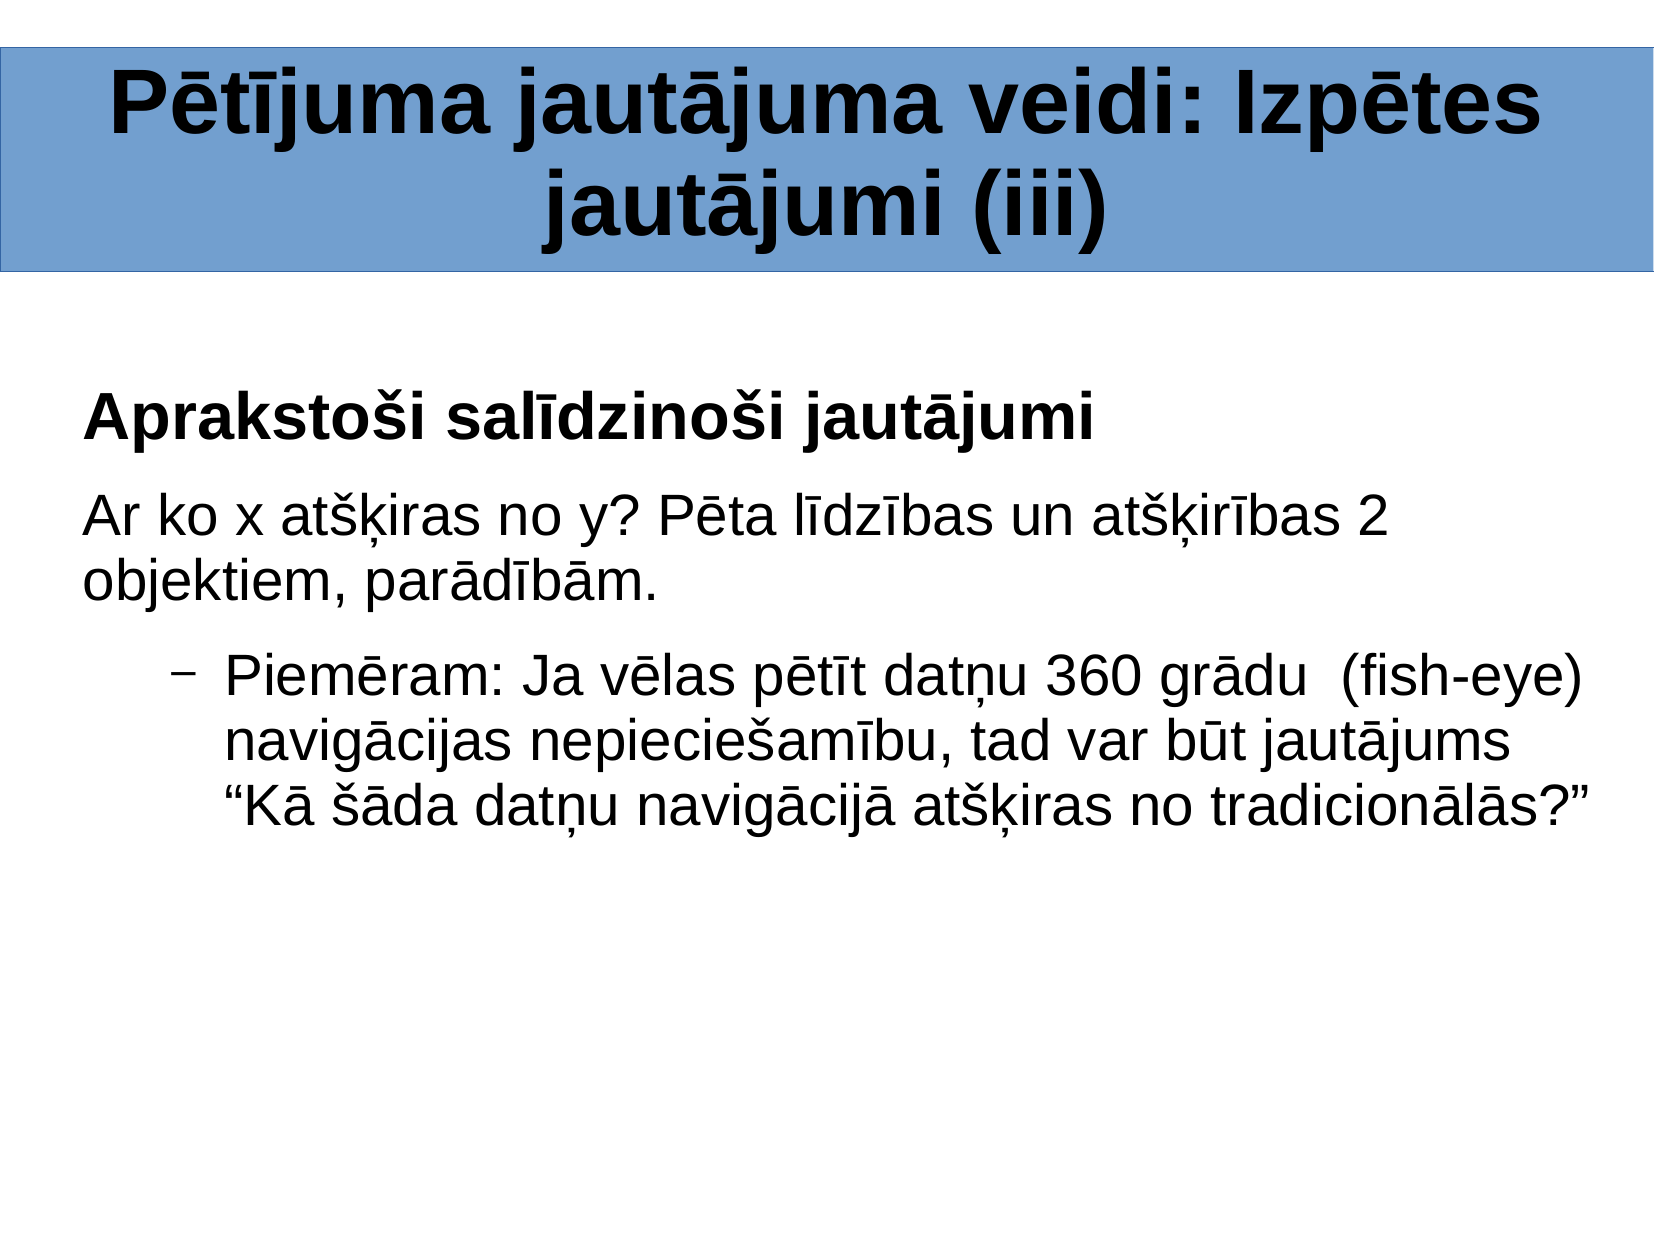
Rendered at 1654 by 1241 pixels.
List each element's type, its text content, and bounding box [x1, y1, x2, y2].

list Aprakstoši salīdzinoši jautājumi Ar ko x atšķiras no y? Pēta līdzības un atšķirības 2 objektiem, parādībām. Piemēram: Ja vēlas pētīt datņu 360 grādu (fish-eye) navigācijas nepieciešamību, tad var būt jautājums “Kā šāda datņu navigācijā atšķiras no tradicionālās?” [82, 378, 1619, 1099]
text_box [0, 47, 1654, 272]
title Pētījuma jautājuma veidi: Izpētes jautājumi (iii) [82, 49, 1571, 257]
